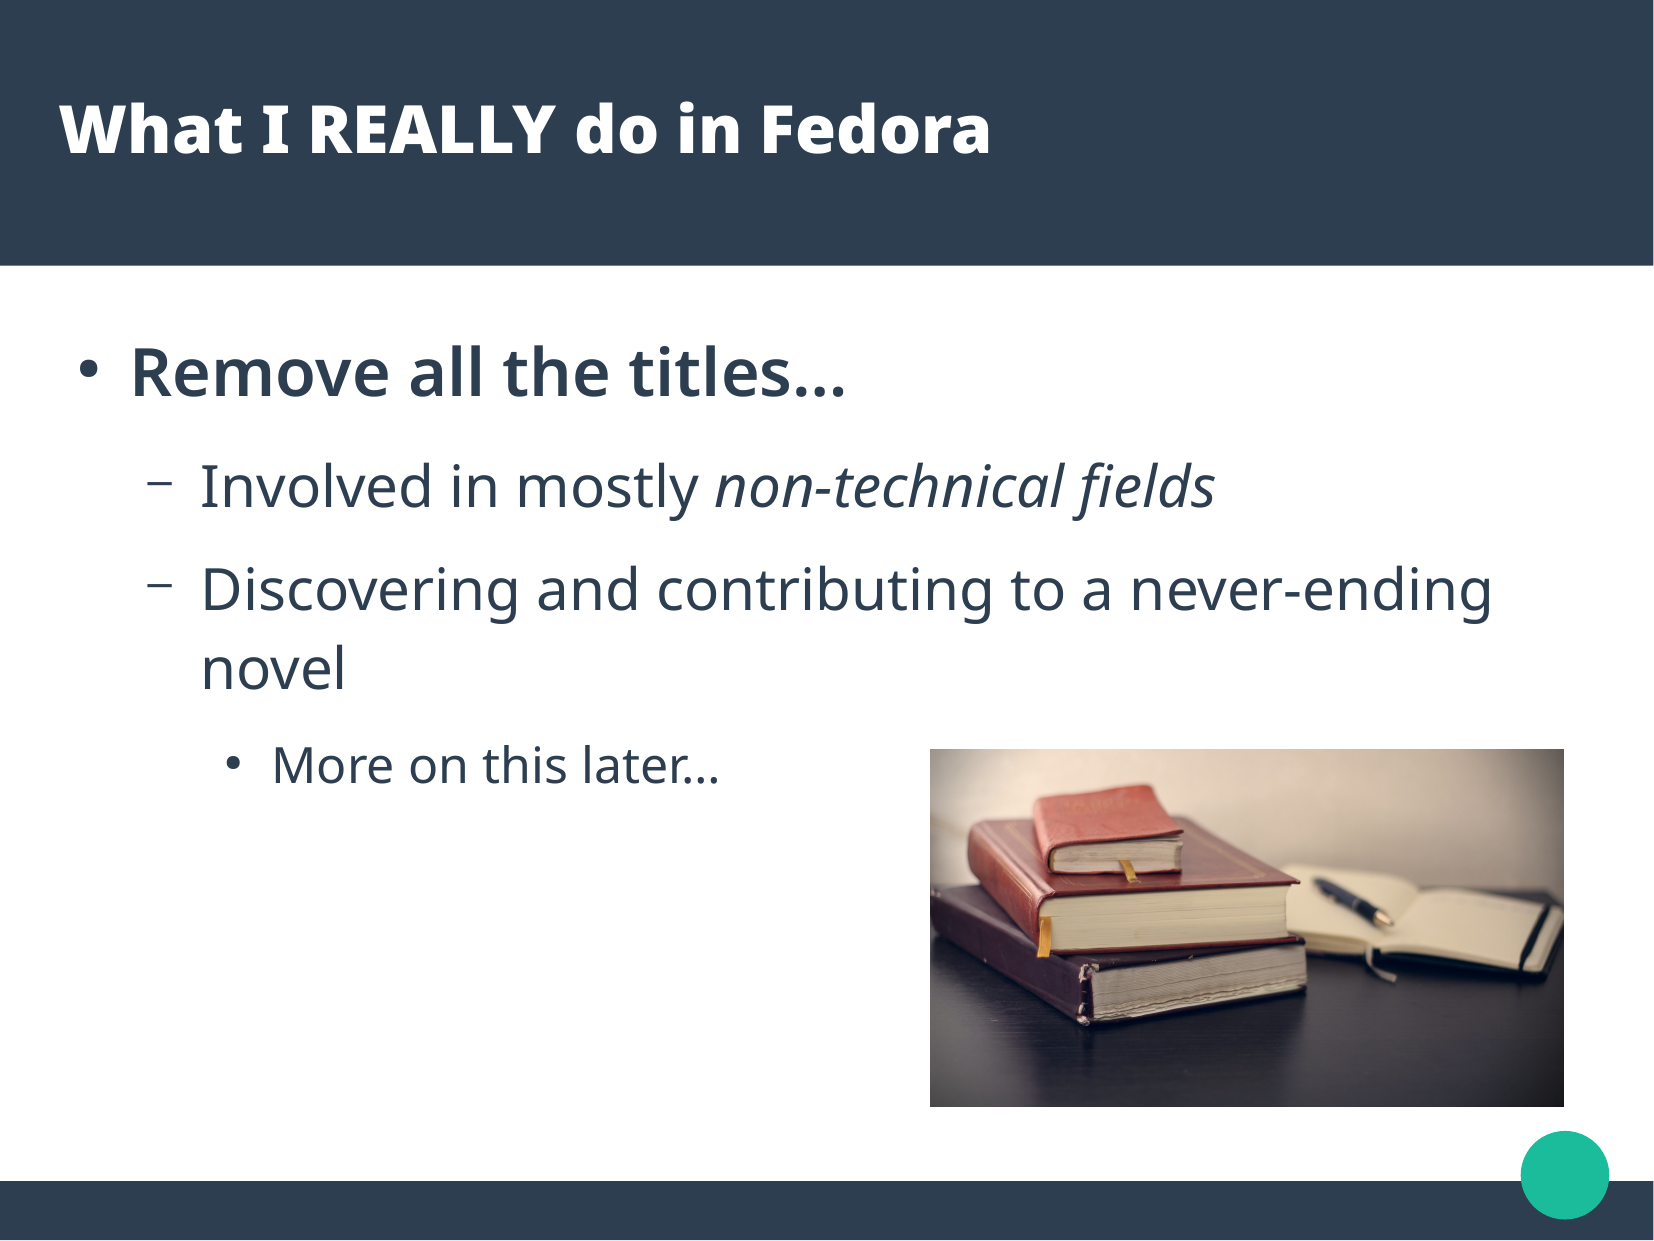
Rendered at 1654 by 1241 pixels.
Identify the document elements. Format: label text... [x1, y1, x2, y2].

title What I REALLY do in Fedora [59, 49, 1595, 207]
picture [930, 749, 1564, 1107]
list Remove all the titles… Involved in mostly non-technical fields Discovering and contributing to a never-ending novel More on this later… [59, 324, 1595, 1152]
